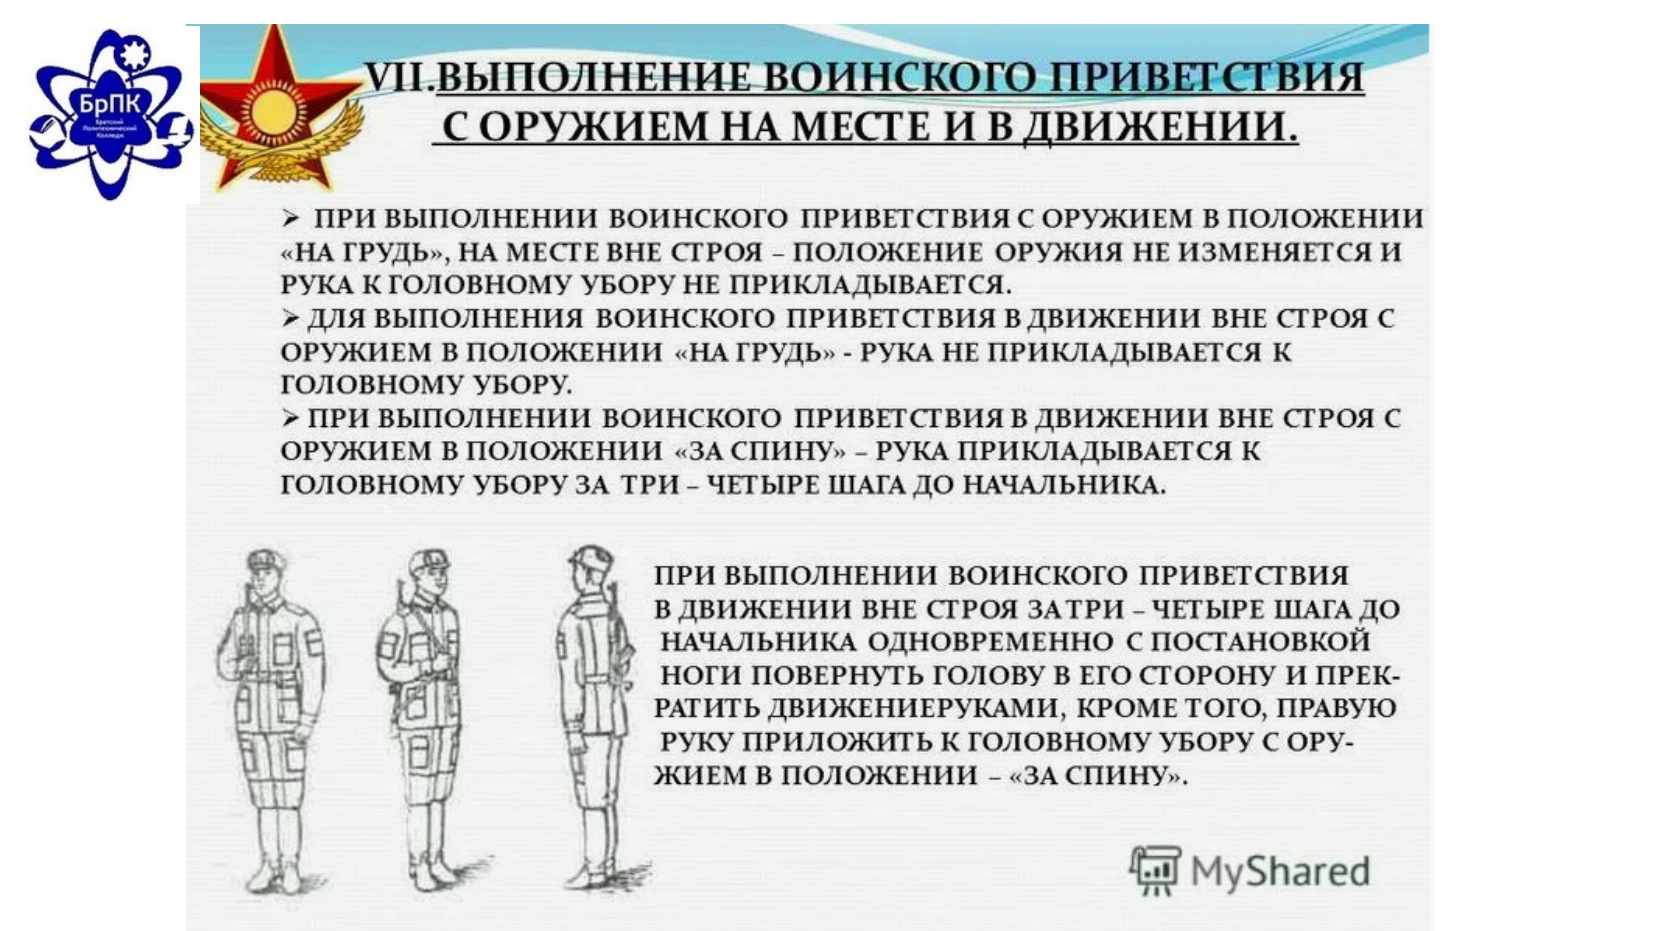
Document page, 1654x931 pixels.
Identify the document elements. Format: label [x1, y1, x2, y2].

picture [23, 24, 1434, 931]
